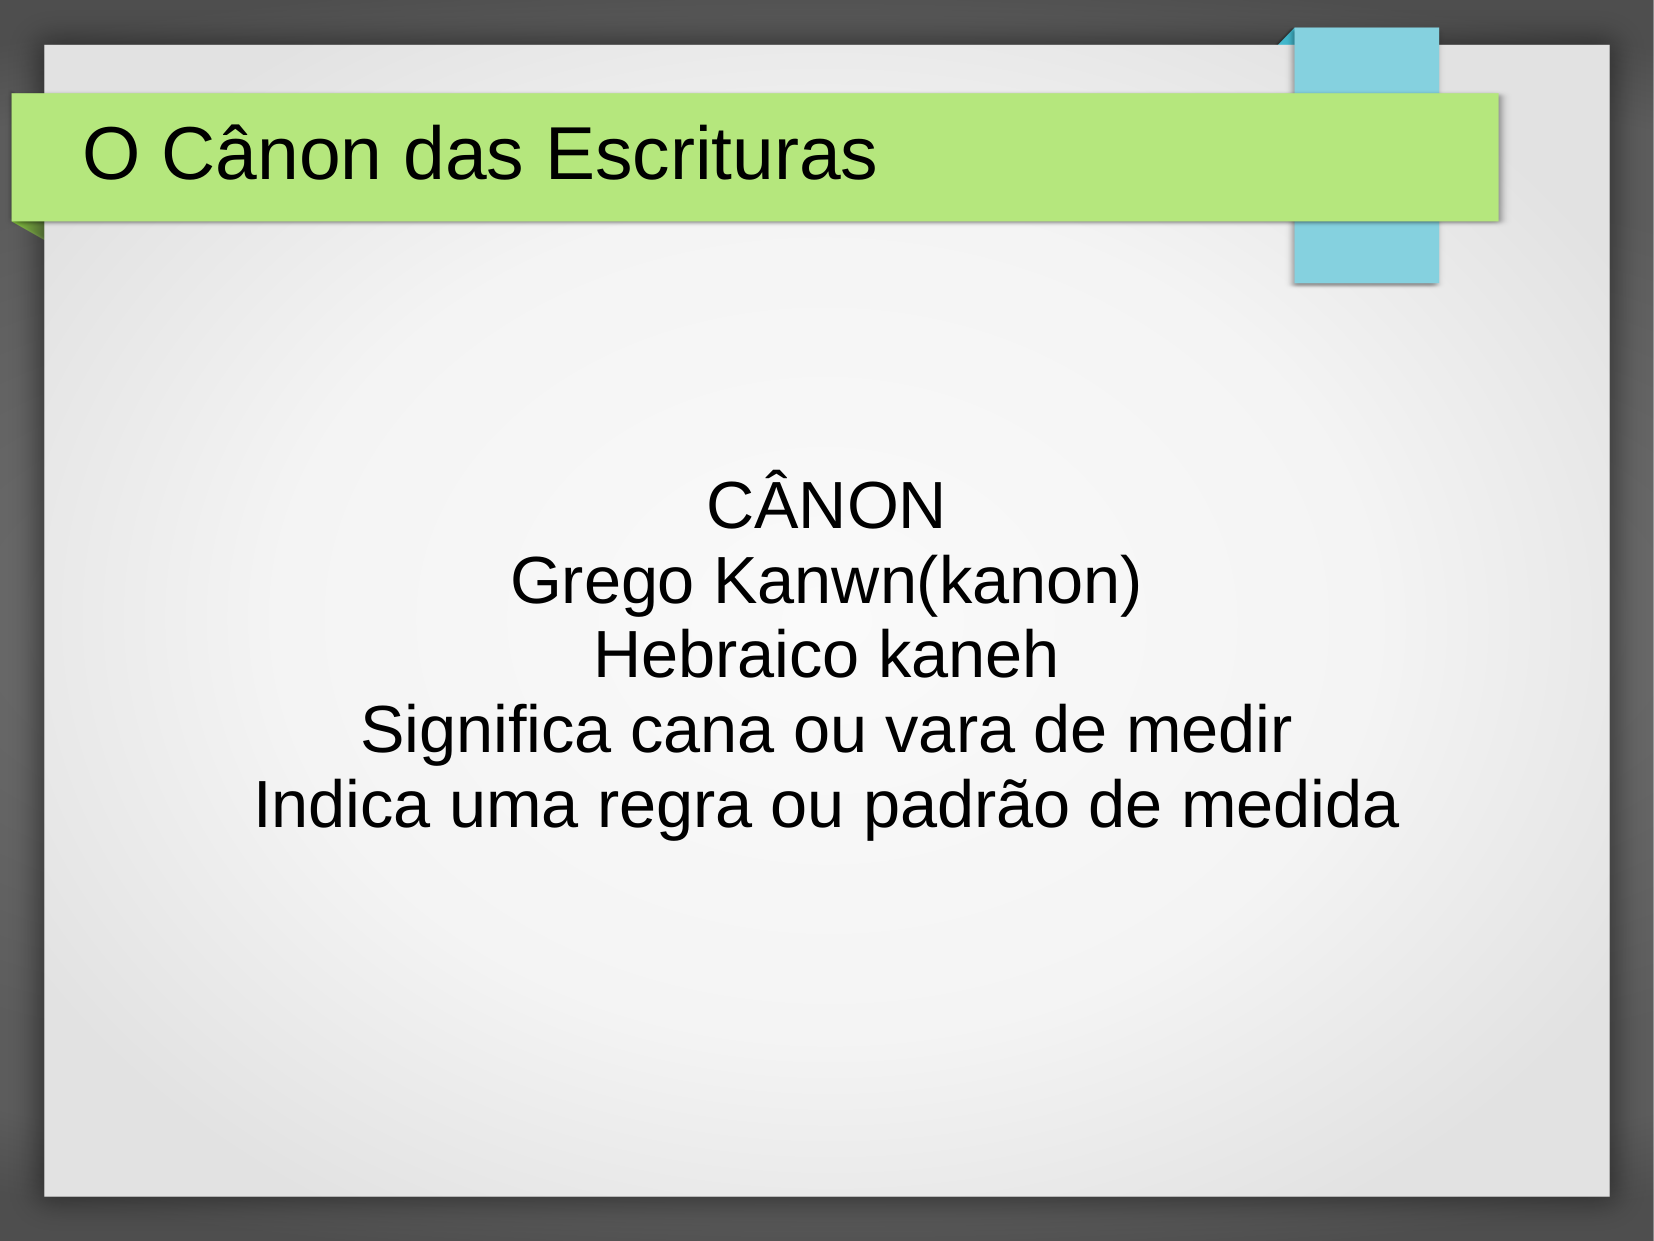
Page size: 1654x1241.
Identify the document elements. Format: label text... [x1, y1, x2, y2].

subtitle CÂNON Grego Kanwn(kanon) Hebraico kaneh Significa cana ou vara de medir Indica uma regra ou padrão de medida [82, 295, 1571, 1015]
title O Cânon das Escrituras [82, 94, 1264, 213]
picture [0, 0, 1654, 1241]
